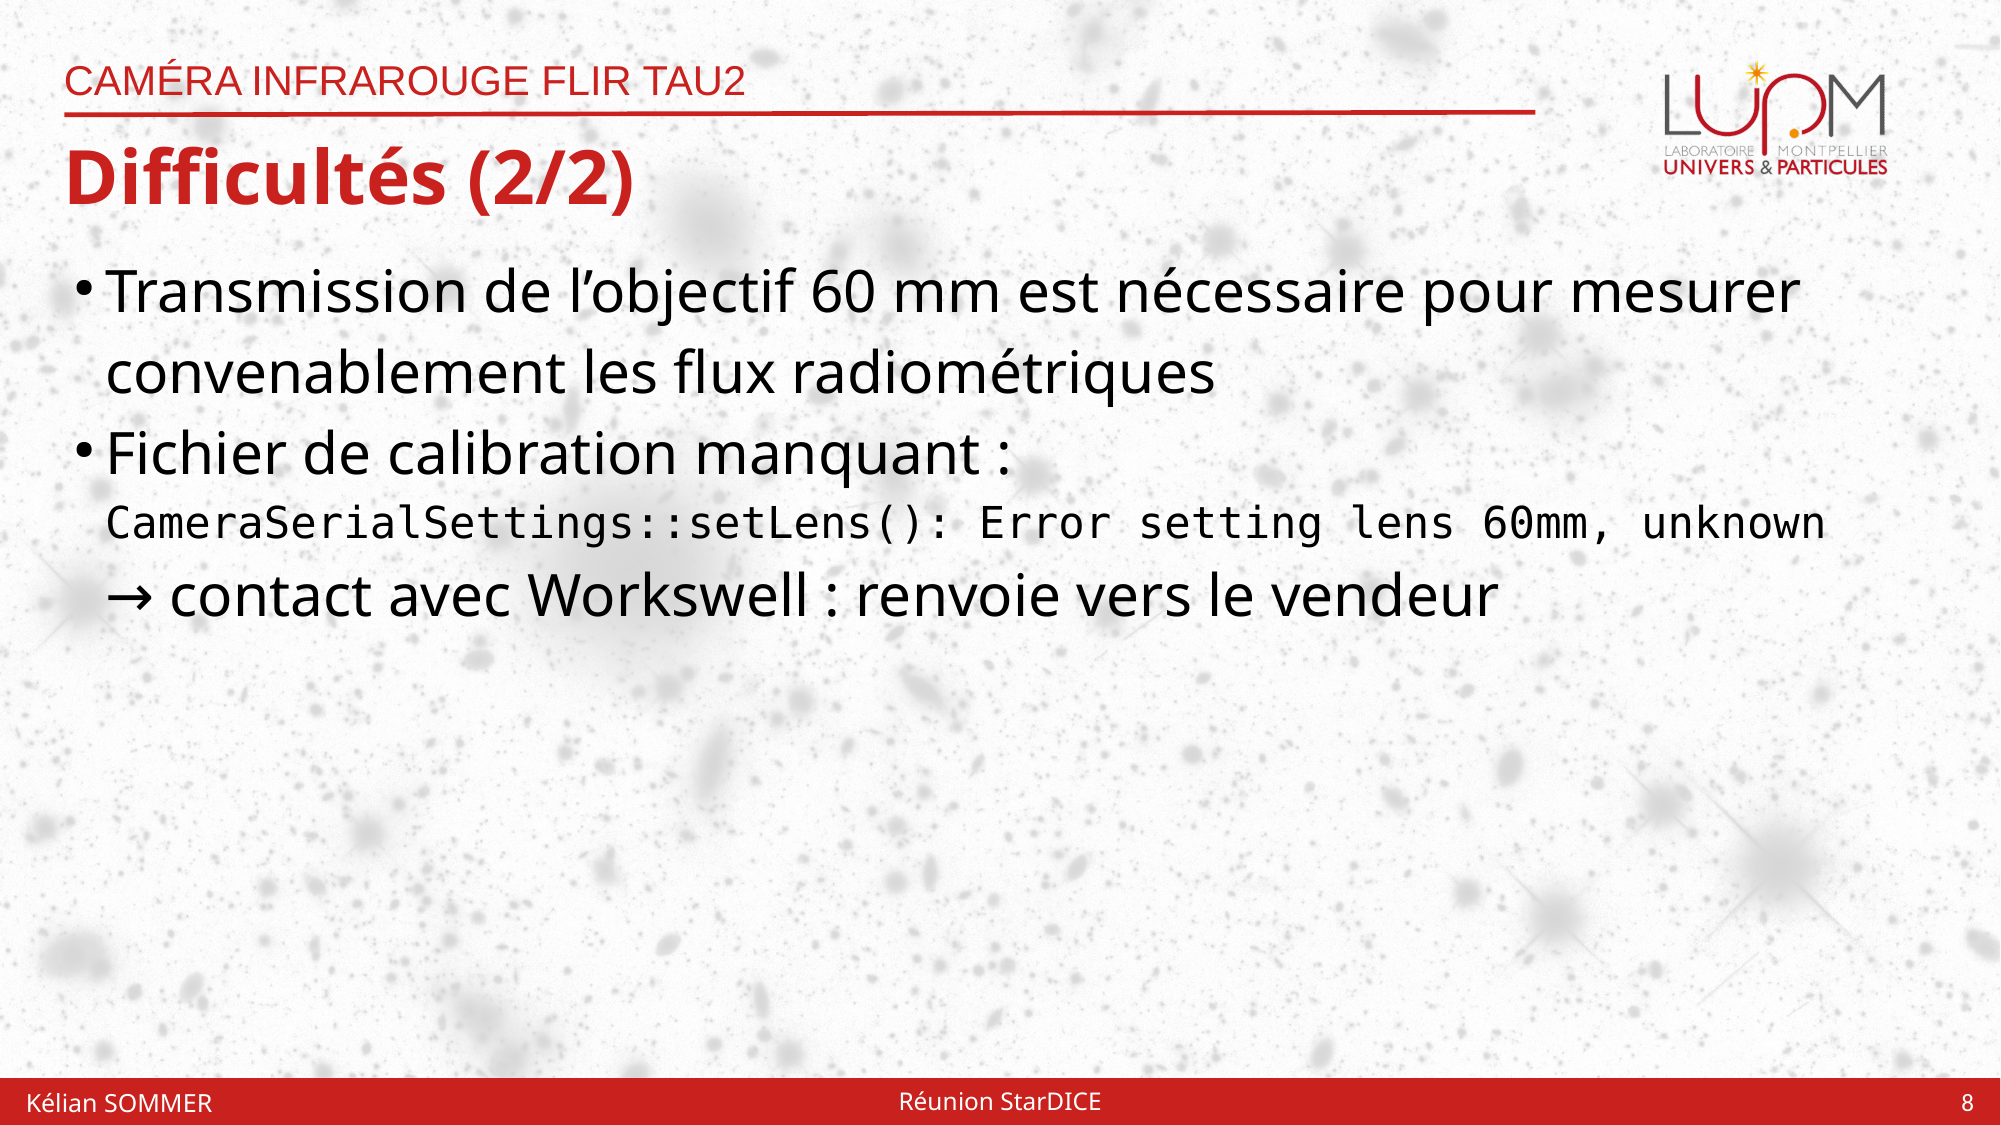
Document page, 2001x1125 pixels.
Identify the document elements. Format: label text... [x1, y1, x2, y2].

title Difficultés (2/2) [48, 71, 1775, 290]
text_box Réunion StarDICE [819, 1082, 1181, 1124]
picture [1660, 53, 1890, 181]
text_box [1990, 1078, 2001, 1125]
text_box CAMÉRA INFRAROUGE FLIR TAU2 [49, 46, 1542, 112]
slide_number <numéro> [1742, 1071, 1990, 1125]
text_box Kélian SOMMER [10, 1083, 638, 1125]
text_box Transmission de l’objectif 60 mm est nécessaire pour mesurer convenablement les flux radiométriques Fichier de calibration manquant : CameraSerialSettings::setLens(): Error setting lens 60mm, unknown → contact avec Workswell : renvoie vers le vendeur [59, 236, 1890, 680]
text_box [0, 1078, 1742, 1125]
